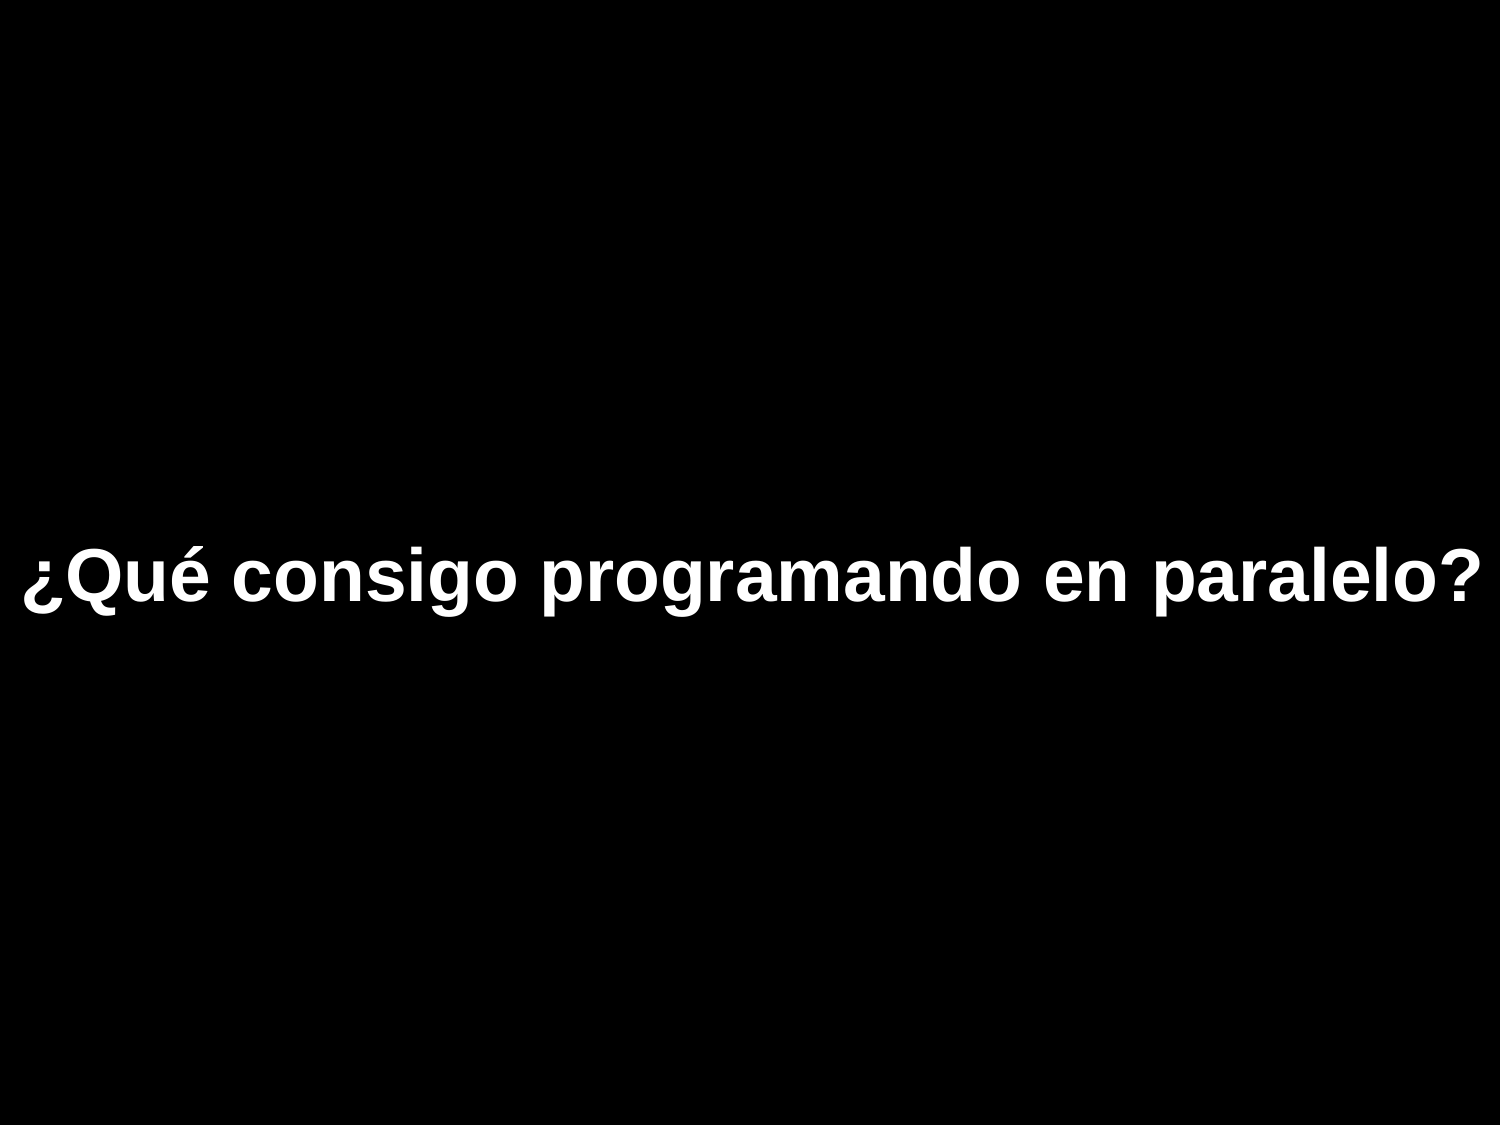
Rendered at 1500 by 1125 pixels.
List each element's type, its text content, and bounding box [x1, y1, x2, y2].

text_box ¿Qué consigo programando en paralelo? [0, 0, 1500, 1125]
